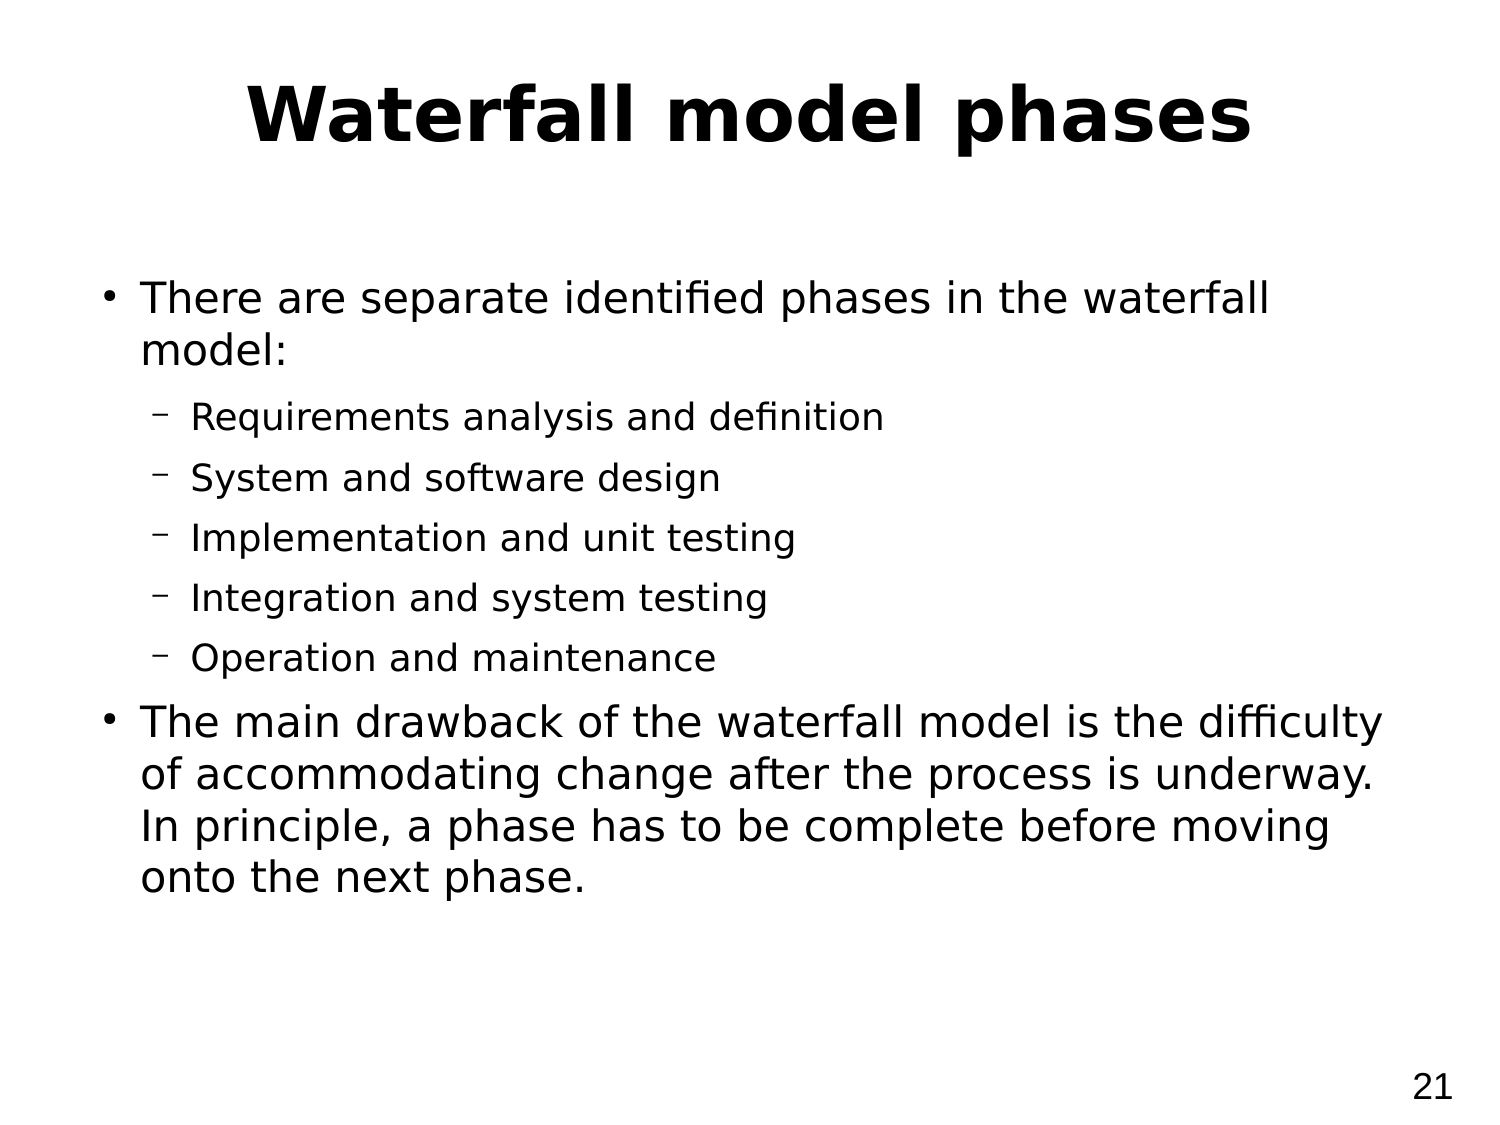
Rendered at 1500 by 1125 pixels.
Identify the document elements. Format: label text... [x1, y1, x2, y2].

list There are separate identified phases in the waterfall model: Requirements analysis and definition System and software design Implementation and unit testing Integration and system testing Operation and maintenance The main drawback of the waterfall model is the difficulty of accommodating change after the process is underway. In principle, a phase has to be complete before moving onto the next phase. [75, 263, 1425, 916]
title Waterfall model phases [75, 44, 1425, 177]
